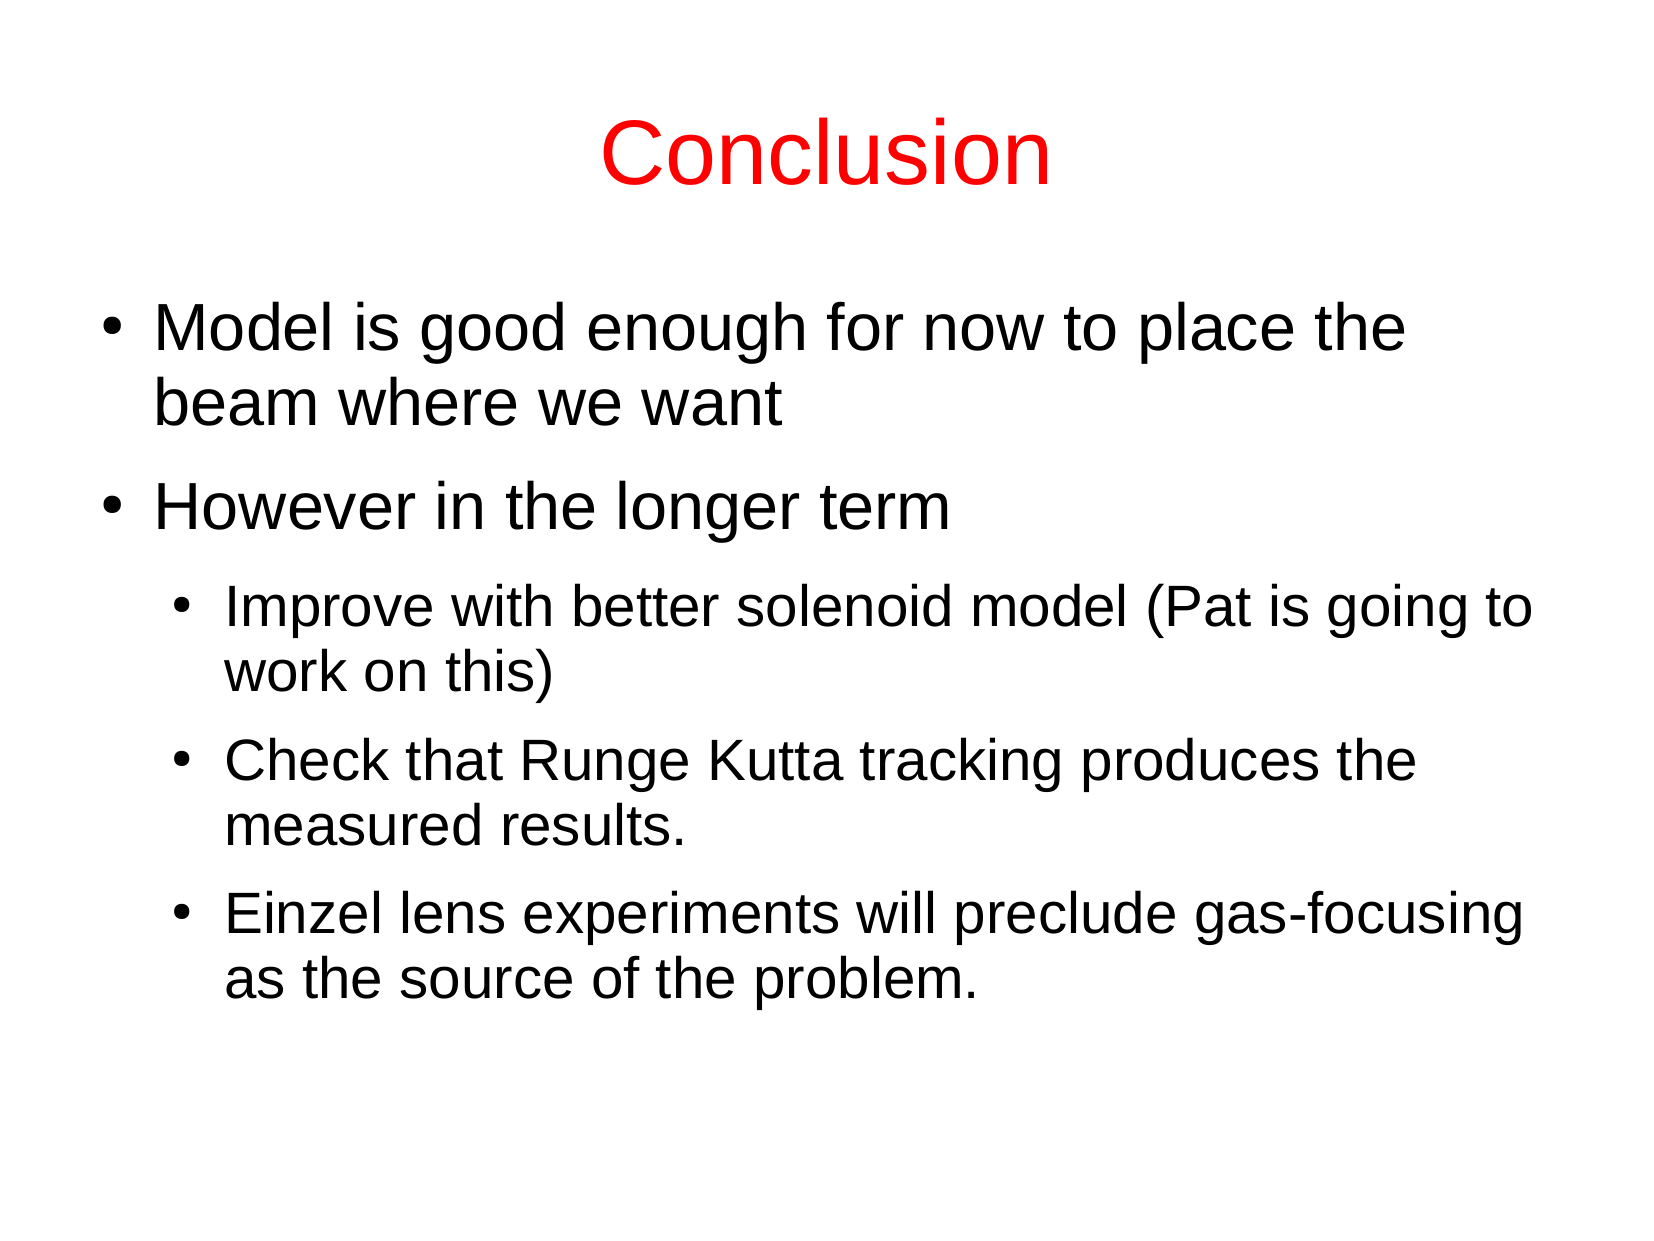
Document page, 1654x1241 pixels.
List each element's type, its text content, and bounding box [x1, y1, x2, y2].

list Model is good enough for now to place the beam where we want However in the longer term Improve with better solenoid model (Pat is going to work on this) Check that Runge Kutta tracking produces the measured results. Einzel lens experiments will preclude gas-focusing as the source of the problem. [82, 290, 1571, 1109]
title Conclusion [82, 49, 1571, 257]
